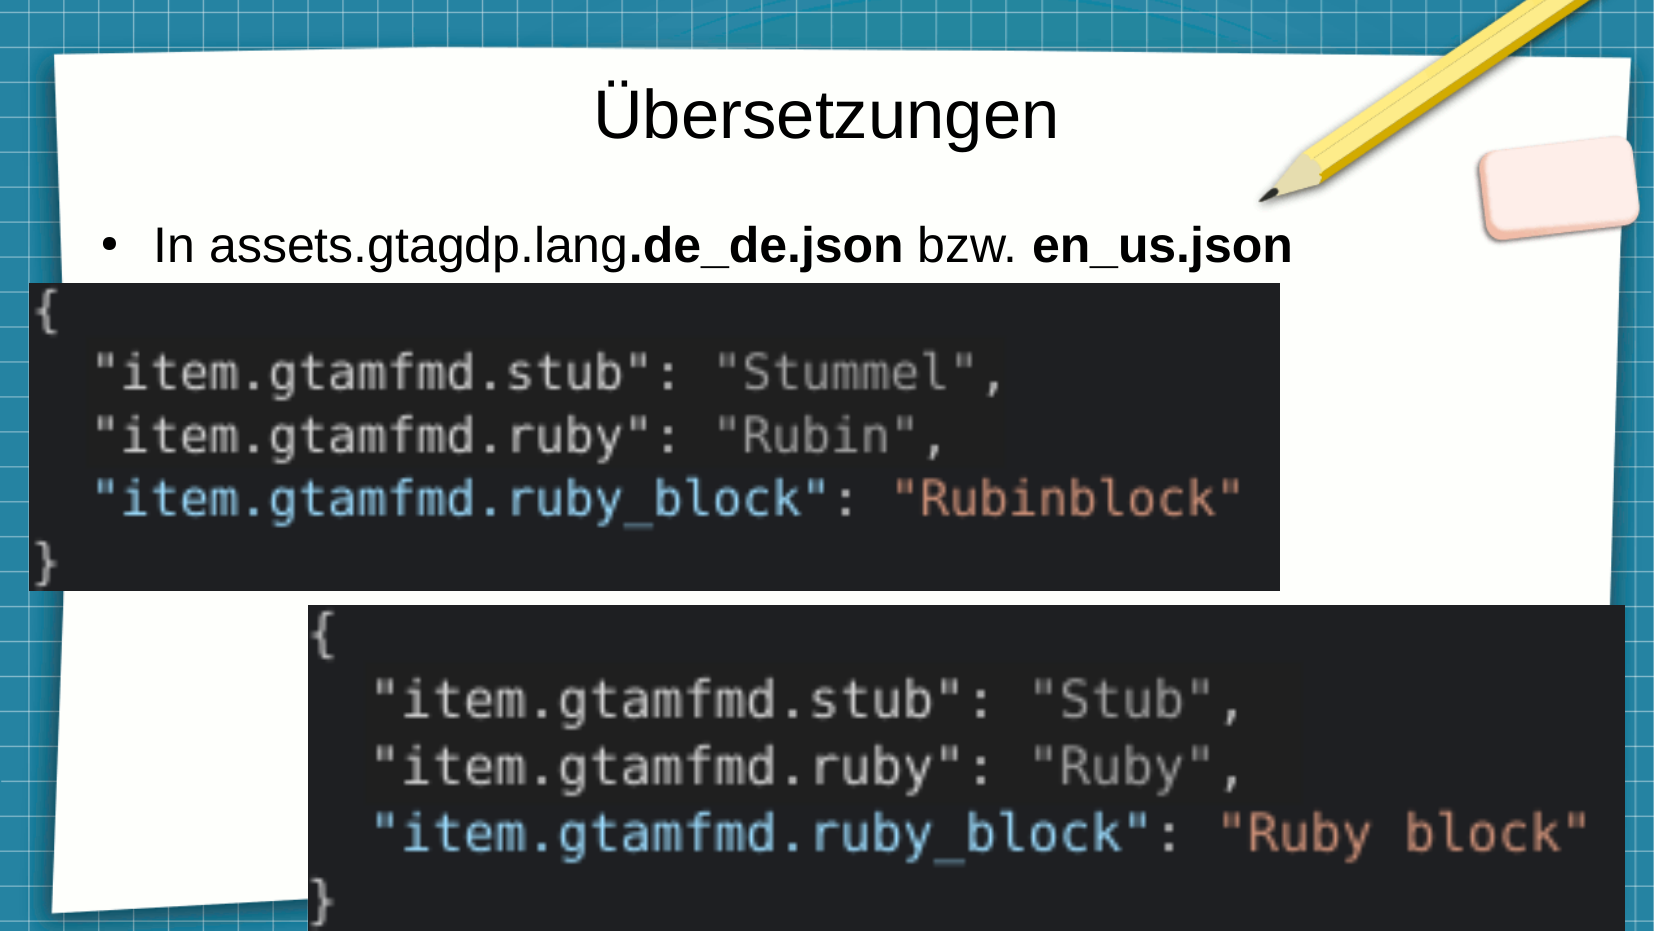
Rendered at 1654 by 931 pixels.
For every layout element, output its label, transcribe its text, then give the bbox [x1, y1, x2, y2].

picture [0, 0, 1654, 931]
title Übersetzungen [82, 37, 1571, 193]
list In assets.gtagdp.lang.de_de.json bzw. en_us.json [82, 217, 1571, 317]
